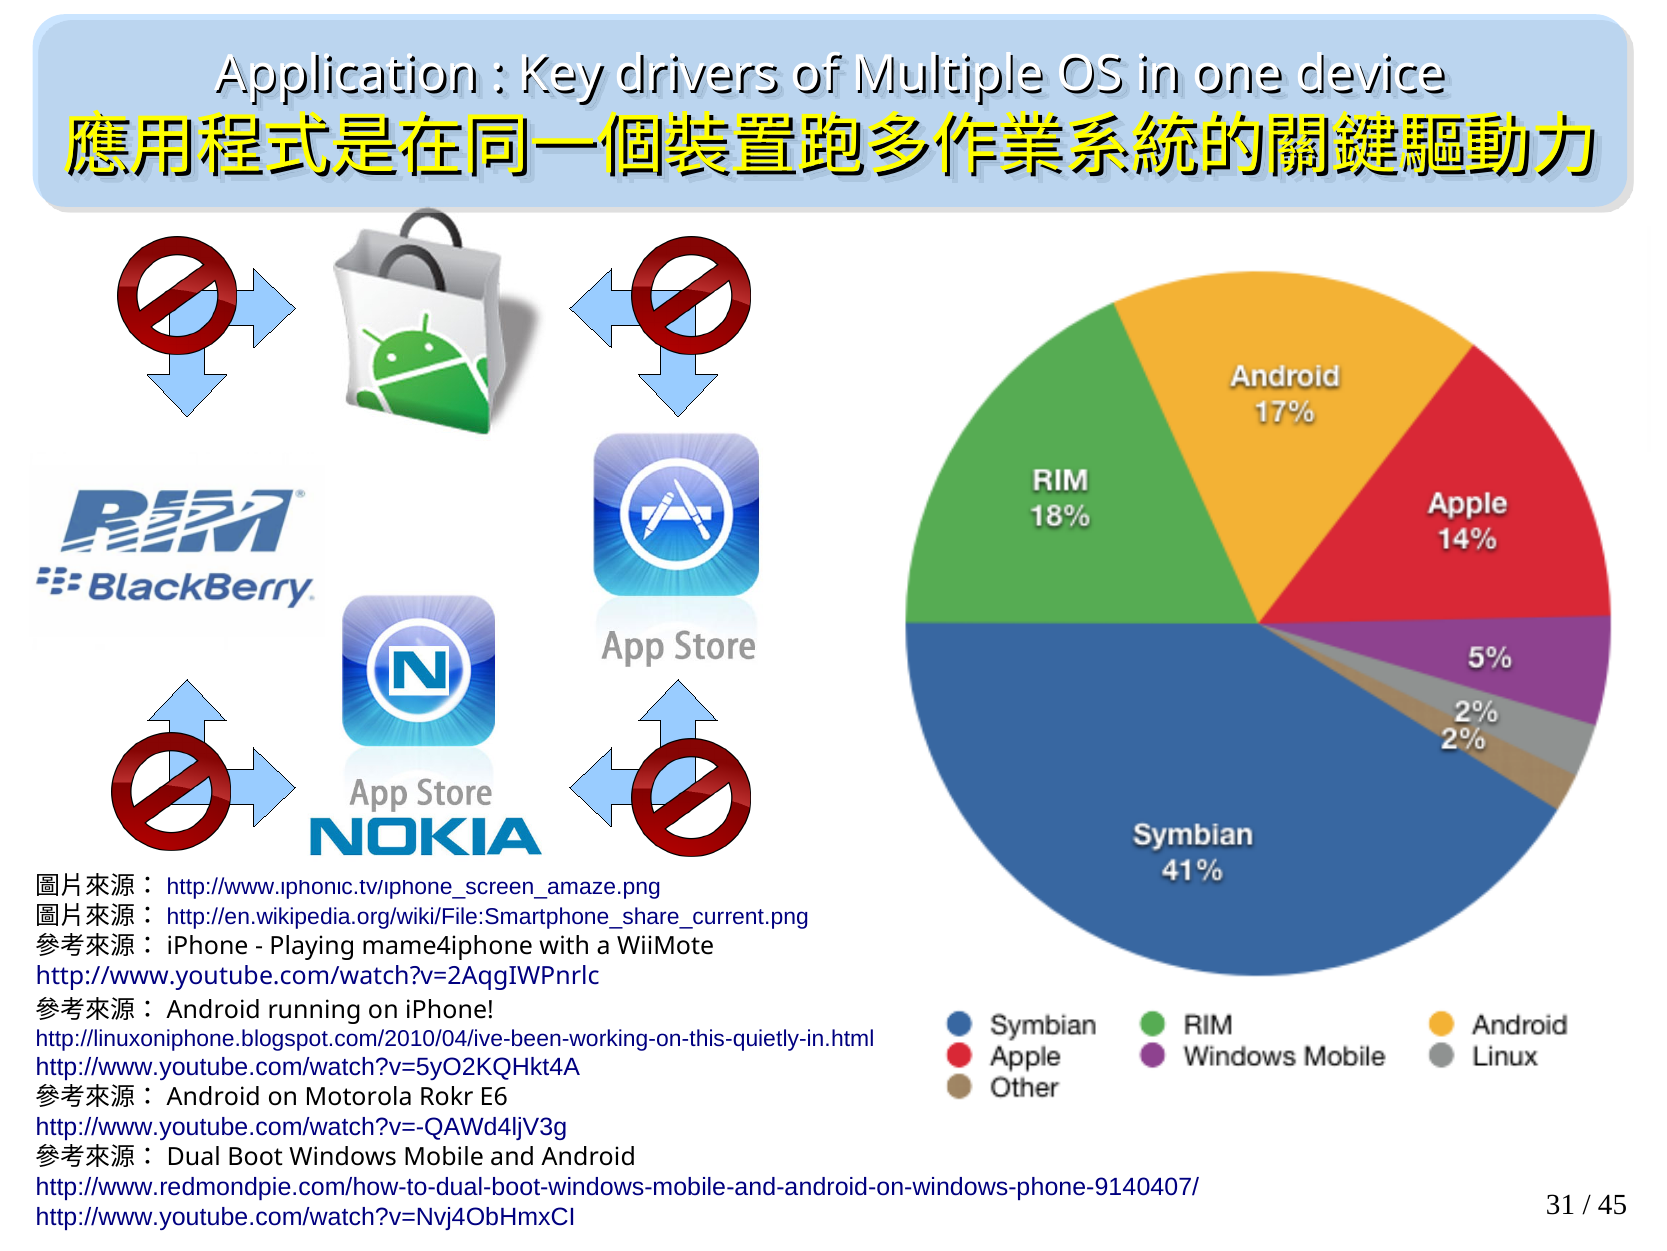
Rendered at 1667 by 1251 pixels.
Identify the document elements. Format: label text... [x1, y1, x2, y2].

text_box [638, 679, 718, 738]
picture [879, 226, 1651, 1164]
picture [117, 236, 237, 355]
text_box [638, 355, 718, 417]
text_box [237, 268, 296, 348]
picture [631, 738, 751, 857]
picture [111, 732, 231, 851]
text_box [569, 747, 631, 827]
text_box [231, 747, 296, 827]
picture [29, 207, 781, 880]
text_box [147, 355, 227, 417]
picture [631, 236, 751, 355]
text_box [569, 268, 631, 348]
text_box Application : Key drivers of Multiple OS in one device 應用程式是在同一個裝置跑多作業系統的關鍵驅動力 [32, 14, 1628, 207]
text_box 圖片來源：http://www.iphonic.tv/iphone_screen_amaze.png 圖片來源：http://en.wikipedia.org/wiki/File:Smartphone_share_current.png 參考來源：iPhone - Playing mame4iphone with a WiiMote http://www.youtube.com/watch?v=2AqgIWPnrlc 參考來源：Android running on iPhone! http://linuxoniphone.blogspot.com/2010/04/ive-been-working-on-this-quietly-in.html http://www.youtube.com/watch?v=5yO2KQHkt4A 參考來源：Android on Motorola Rokr E6 http://www.youtube.com/watch?v=-QAWd4ljV3g 參考來源：Dual Boot Windows Mobile and Android http://www.redmondpie.com/how-to-dual-boot-windows-mobile-and-android-on-windows-phone-9140407/ http://www.youtube.com/watch?v=Nvj4ObHmxCI [20, 862, 1524, 1234]
text_box [147, 679, 227, 732]
